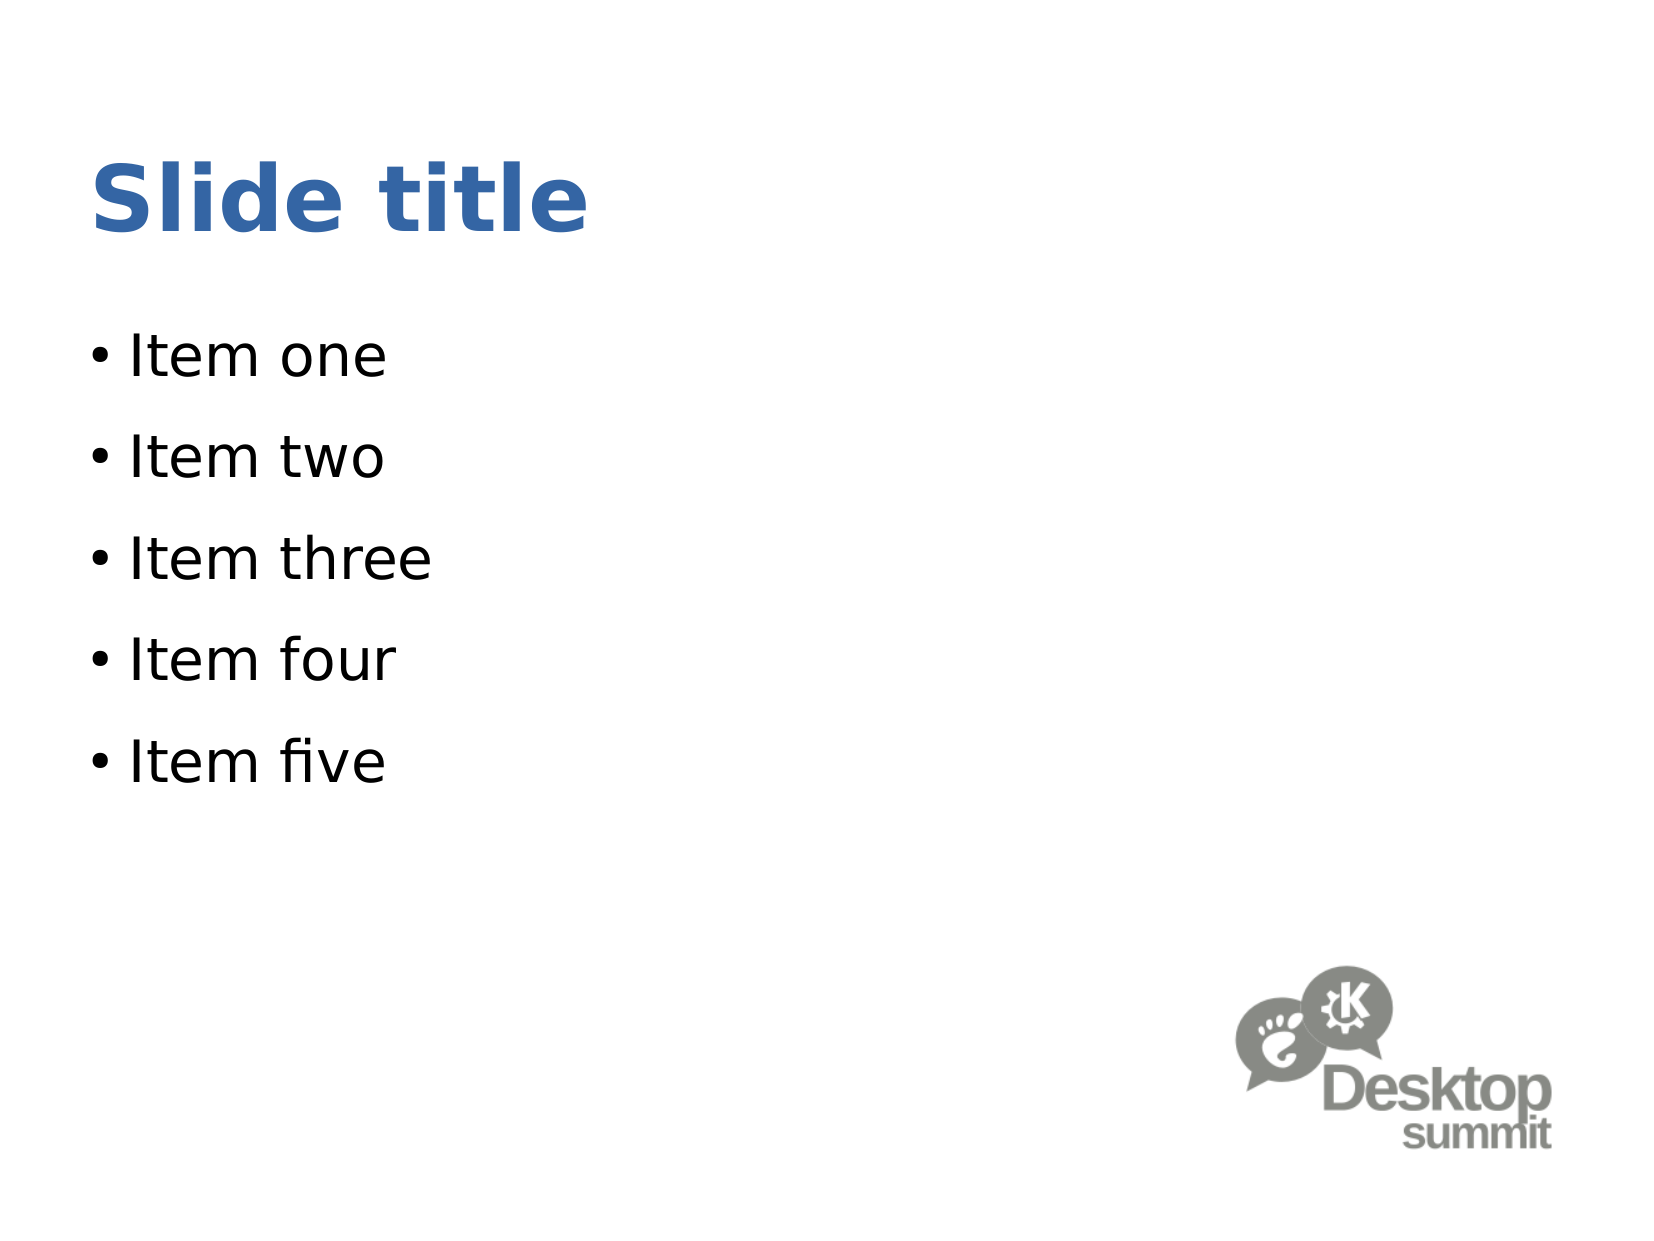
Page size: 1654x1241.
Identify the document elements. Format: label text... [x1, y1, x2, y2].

text_box Item one Item two Item three Item four Item five [75, 280, 1574, 1120]
text_box Slide title [75, 139, 1571, 261]
picture [1195, 887, 1613, 1201]
